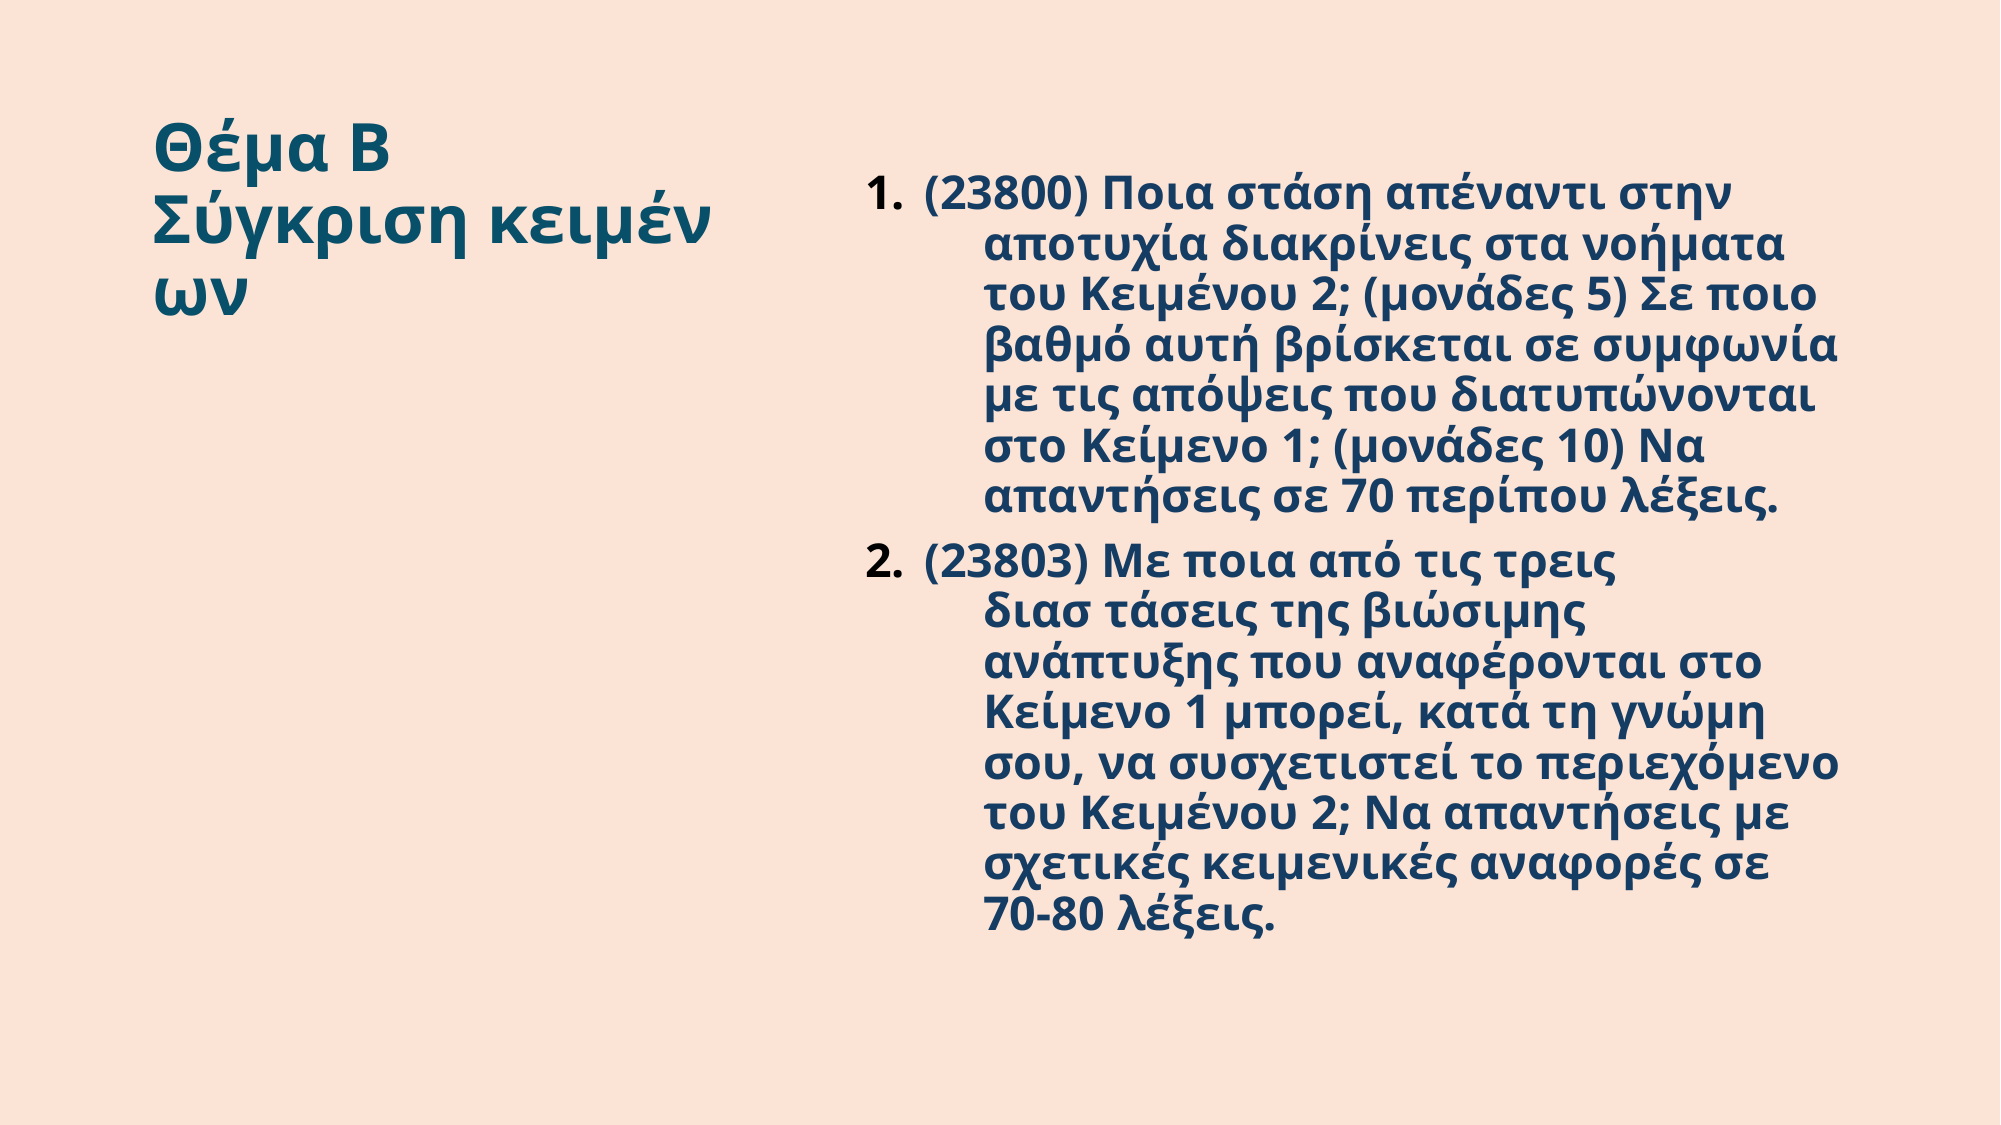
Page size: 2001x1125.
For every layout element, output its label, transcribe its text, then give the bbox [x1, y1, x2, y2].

list (23800) Ποια στάση απέναντι στην αποτυχία διακρίνεις στα νοήματα του Κειμένου 2; (μονάδες 5) Σε ποιο βαθμό αυτή βρίσκεται σε συμφωνία με τις απόψεις που διατυπώνονται στο Κείμενο 1; (μονάδες 10) Να απαντήσεις σε 70 περίπου λέξεις. (23803) Με ποια από τις τρεις διασ τάσεις της βιώσιμης ανάπτυξης που αναφέρονται στο Κείμενο 1 μπορεί, κατά τη γνώμη σου, να συσχετιστεί το περιεχόμενο του Κειμένου 2; Να απαντήσεις με σχετικές κειμενικές αναφορές σε 70-80 λέξεις. [850, 161, 1863, 962]
title Θέμα Β Σύγκριση κειμένων​ [137, 75, 783, 338]
